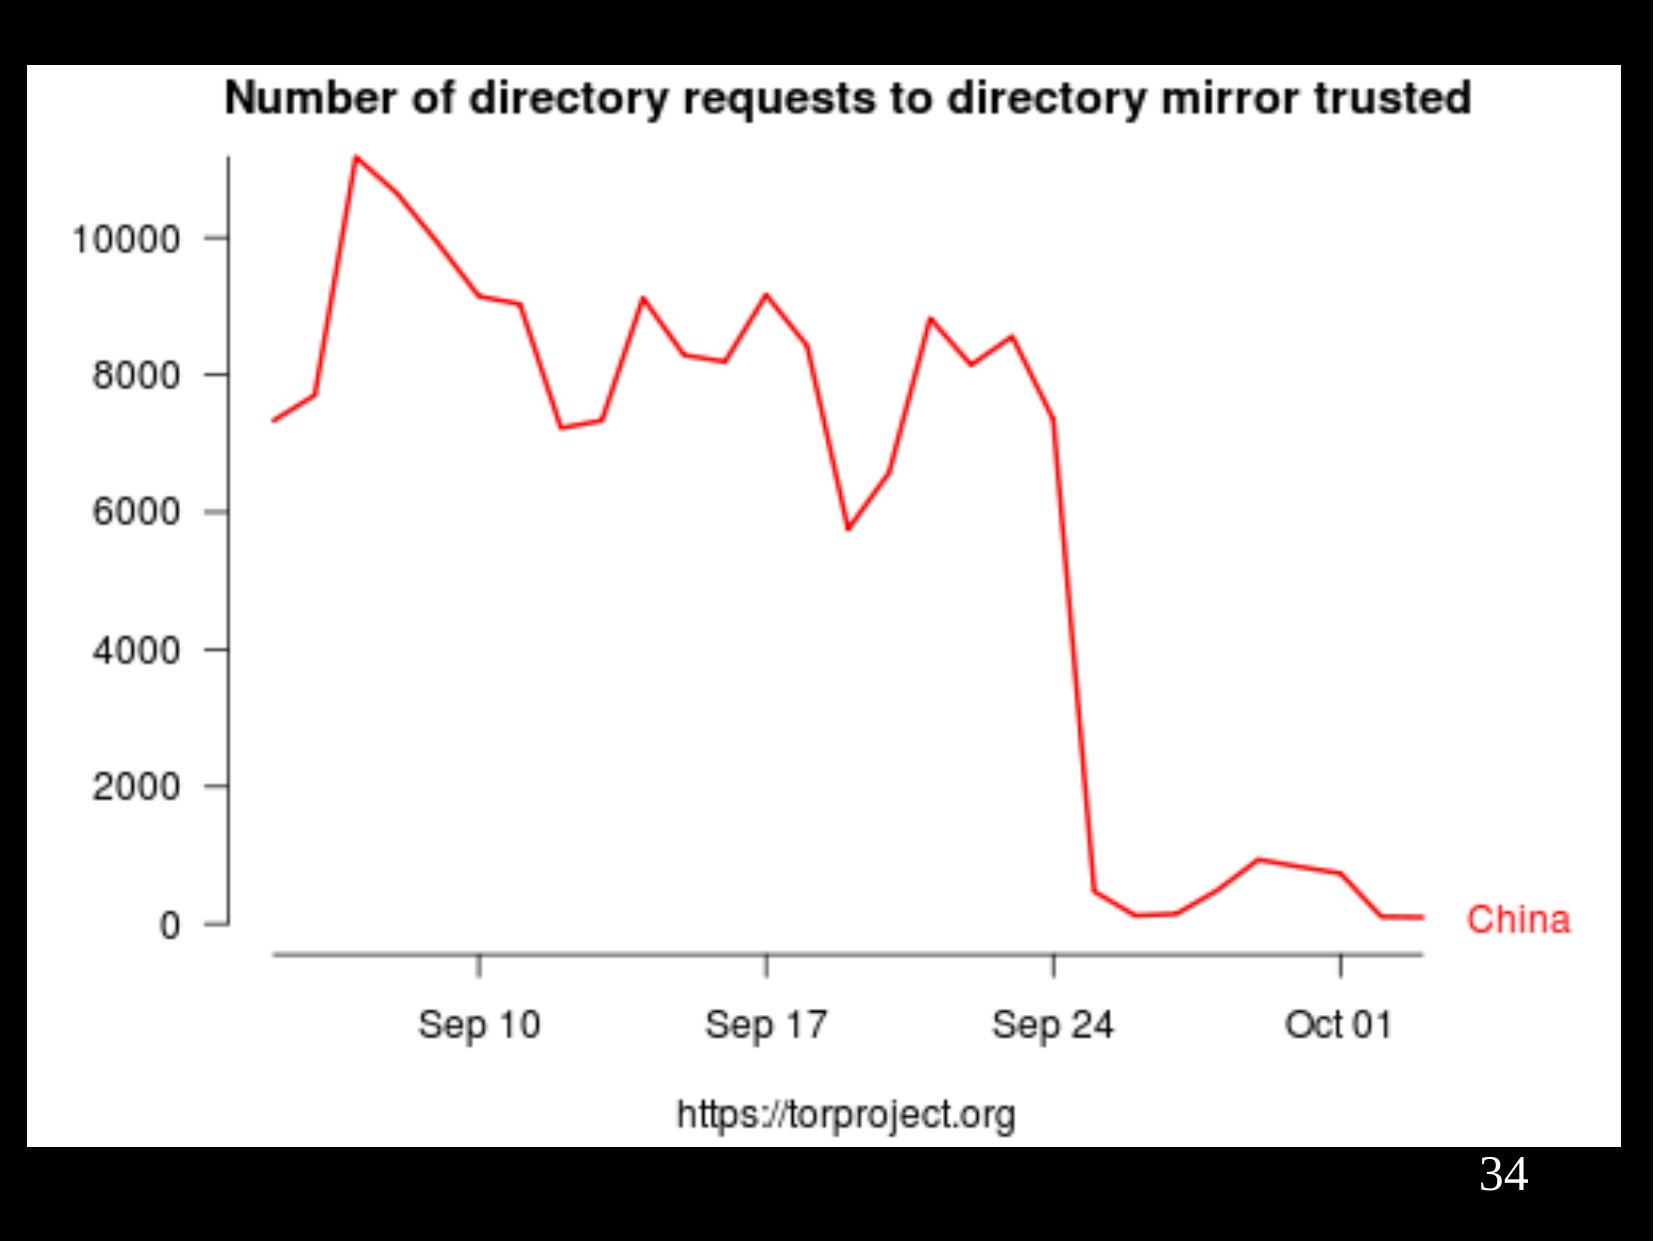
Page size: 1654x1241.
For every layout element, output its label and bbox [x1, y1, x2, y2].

picture [27, 65, 1621, 1147]
